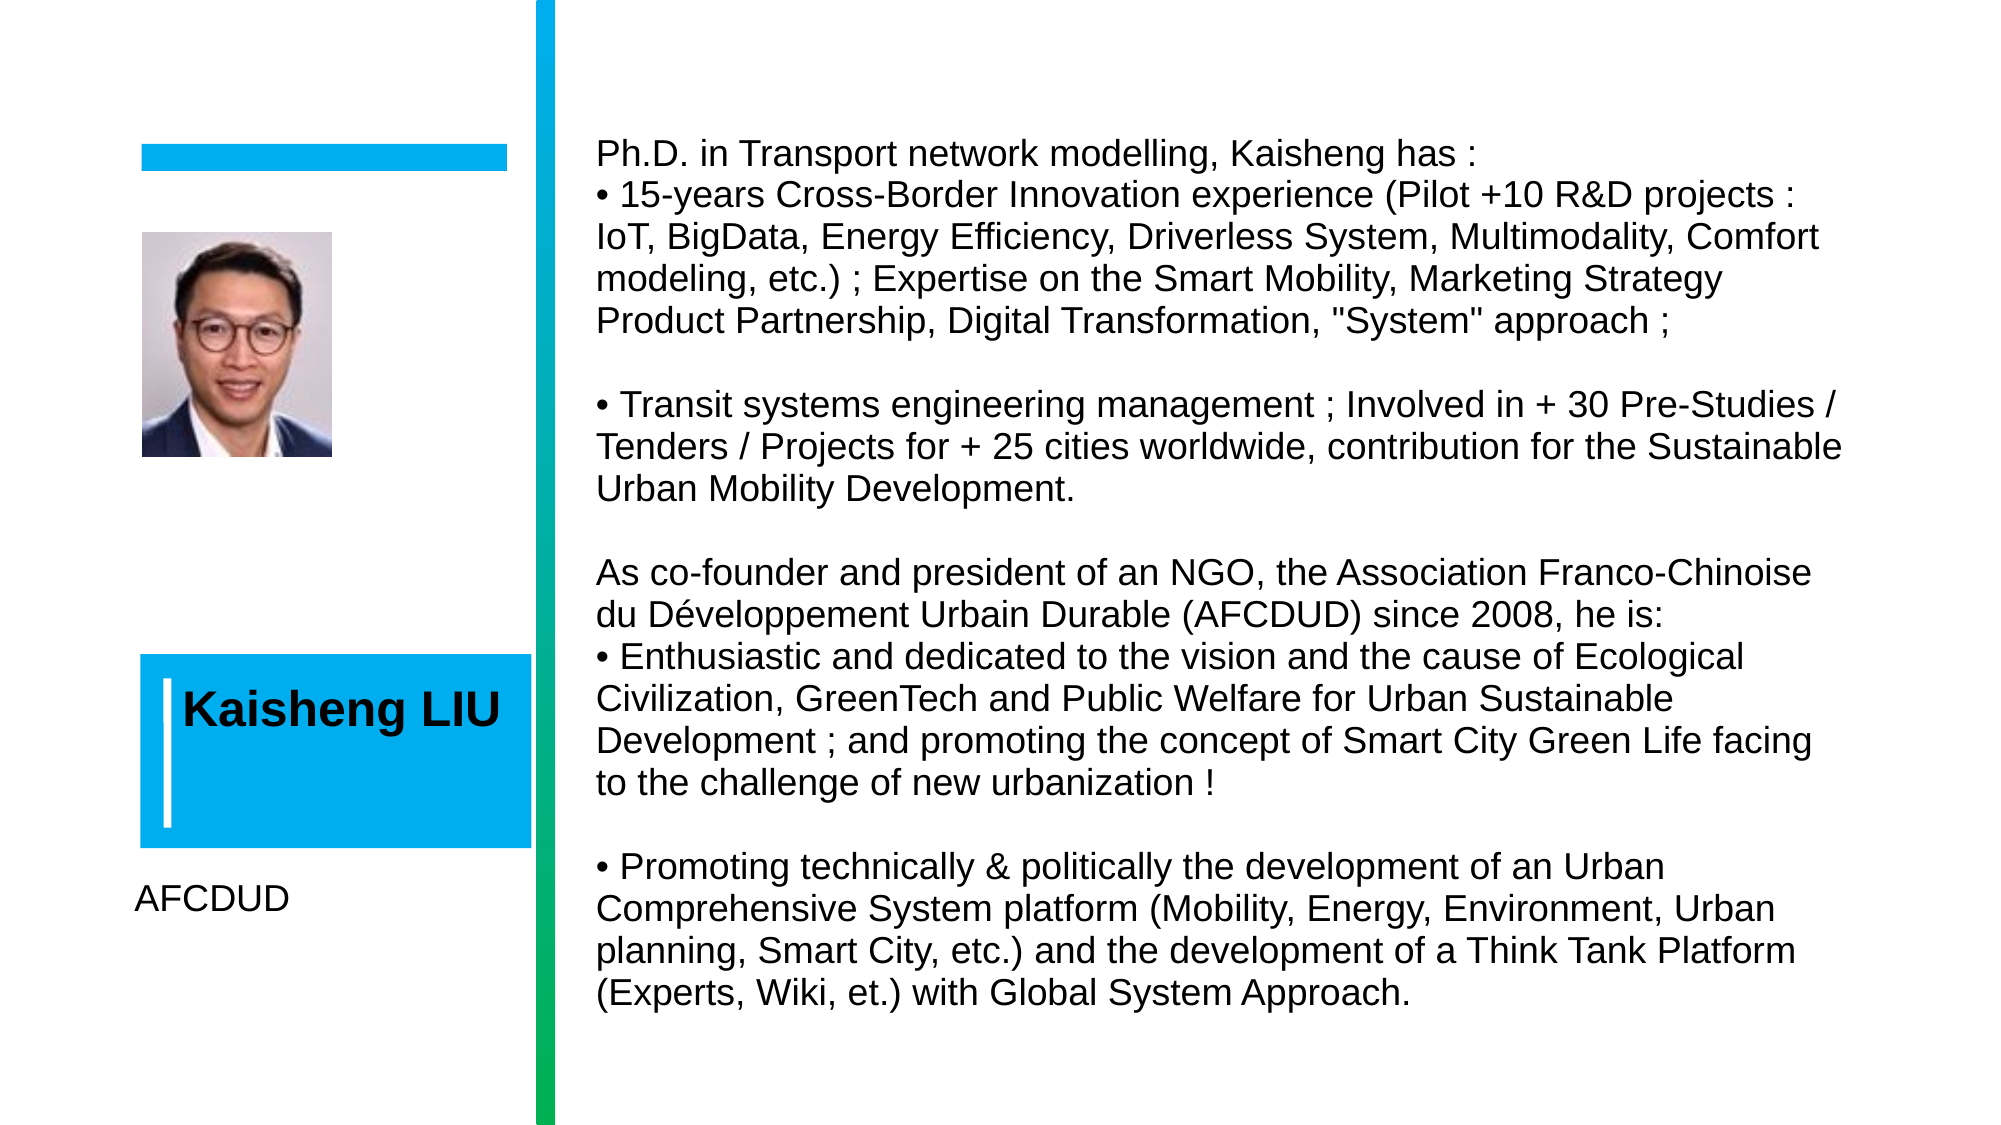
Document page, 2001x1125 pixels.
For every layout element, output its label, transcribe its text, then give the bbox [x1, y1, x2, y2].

text_box [141, 143, 507, 171]
text_box [536, 0, 556, 602]
text_box AFCDUD [119, 869, 558, 927]
text_box [536, 927, 556, 1125]
text_box [140, 654, 532, 849]
picture [142, 232, 332, 457]
text_box Kaisheng LIU [167, 674, 539, 745]
text_box Ph.D. in Transport network modelling, Kaisheng has : • 15-years Cross-Border Innovation experience (Pilot +10 R&D projects : IoT, BigData, Energy Efficiency, Driverless System, Multimodality, Comfort modeling, etc.) ; Expertise on the Smart Mobility, Marketing Strategy Product Partnership, Digital Transformation, "System" approach ; • Transit systems engineering management ; Involved in + 30 Pre-Studies / Tenders / Projects for + 25 cities worldwide, contribution for the Sustainable Urban Mobility Development. As co-founder and president of an NGO, the Association Franco-Chinoise du Développement Urbain Durable (AFCDUD) since 2008, he is: • Enthusiastic and dedicated to the vision and the cause of Ecological Civilization, GreenTech and Public Welfare for Urban Sustainable Development ; and promoting the concept of Smart City Green Life facing to the challenge of new urbanization ! • Promoting technically & politically the development of an Urban Comprehensive System platform (Mobility, Energy, Environment, Urban planning, Smart City, etc.) and the development of a Think Tank Platform (Experts, Wiki, et.) with Global System Approach. [581, 82, 1867, 1022]
text_box [536, 808, 556, 869]
